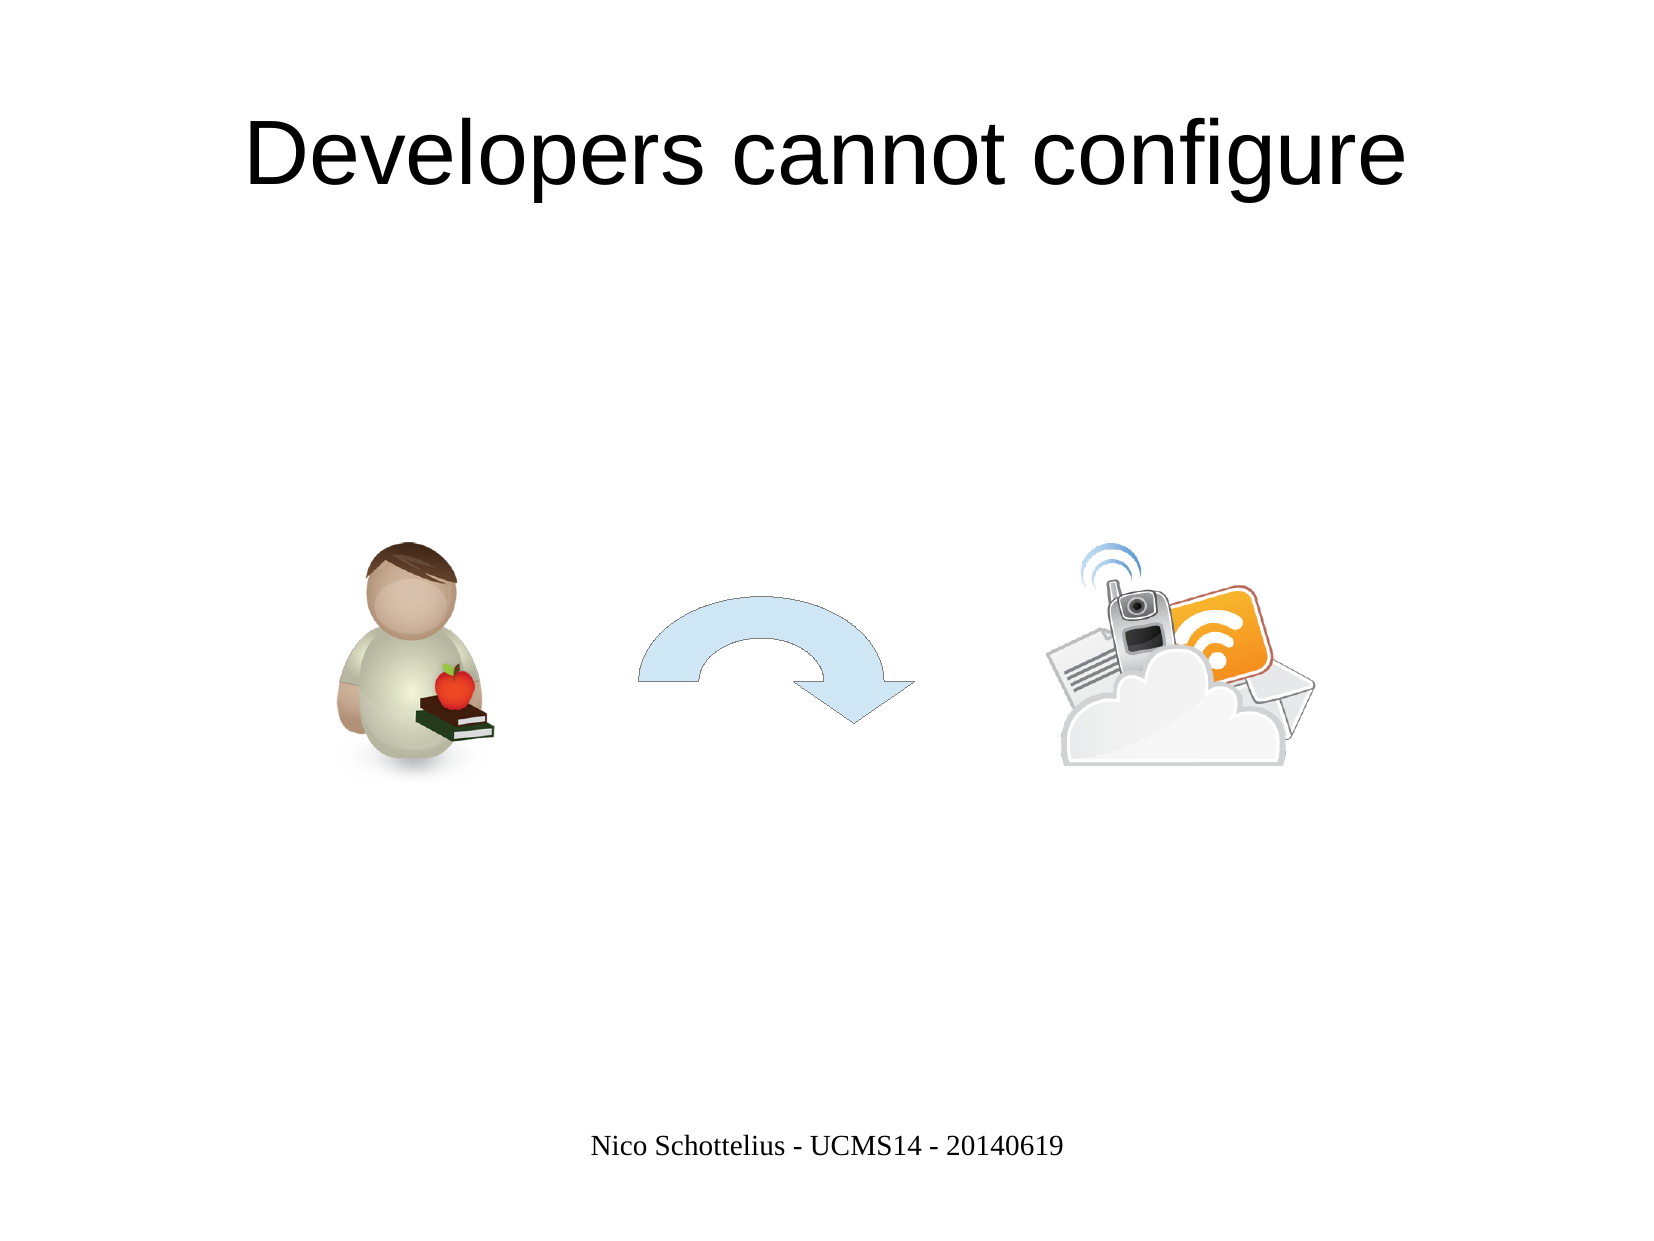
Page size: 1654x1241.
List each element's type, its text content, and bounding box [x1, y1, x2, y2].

title Developers cannot configure [82, 49, 1571, 257]
picture [321, 520, 513, 784]
picture [1046, 543, 1322, 766]
text_box [638, 596, 915, 724]
